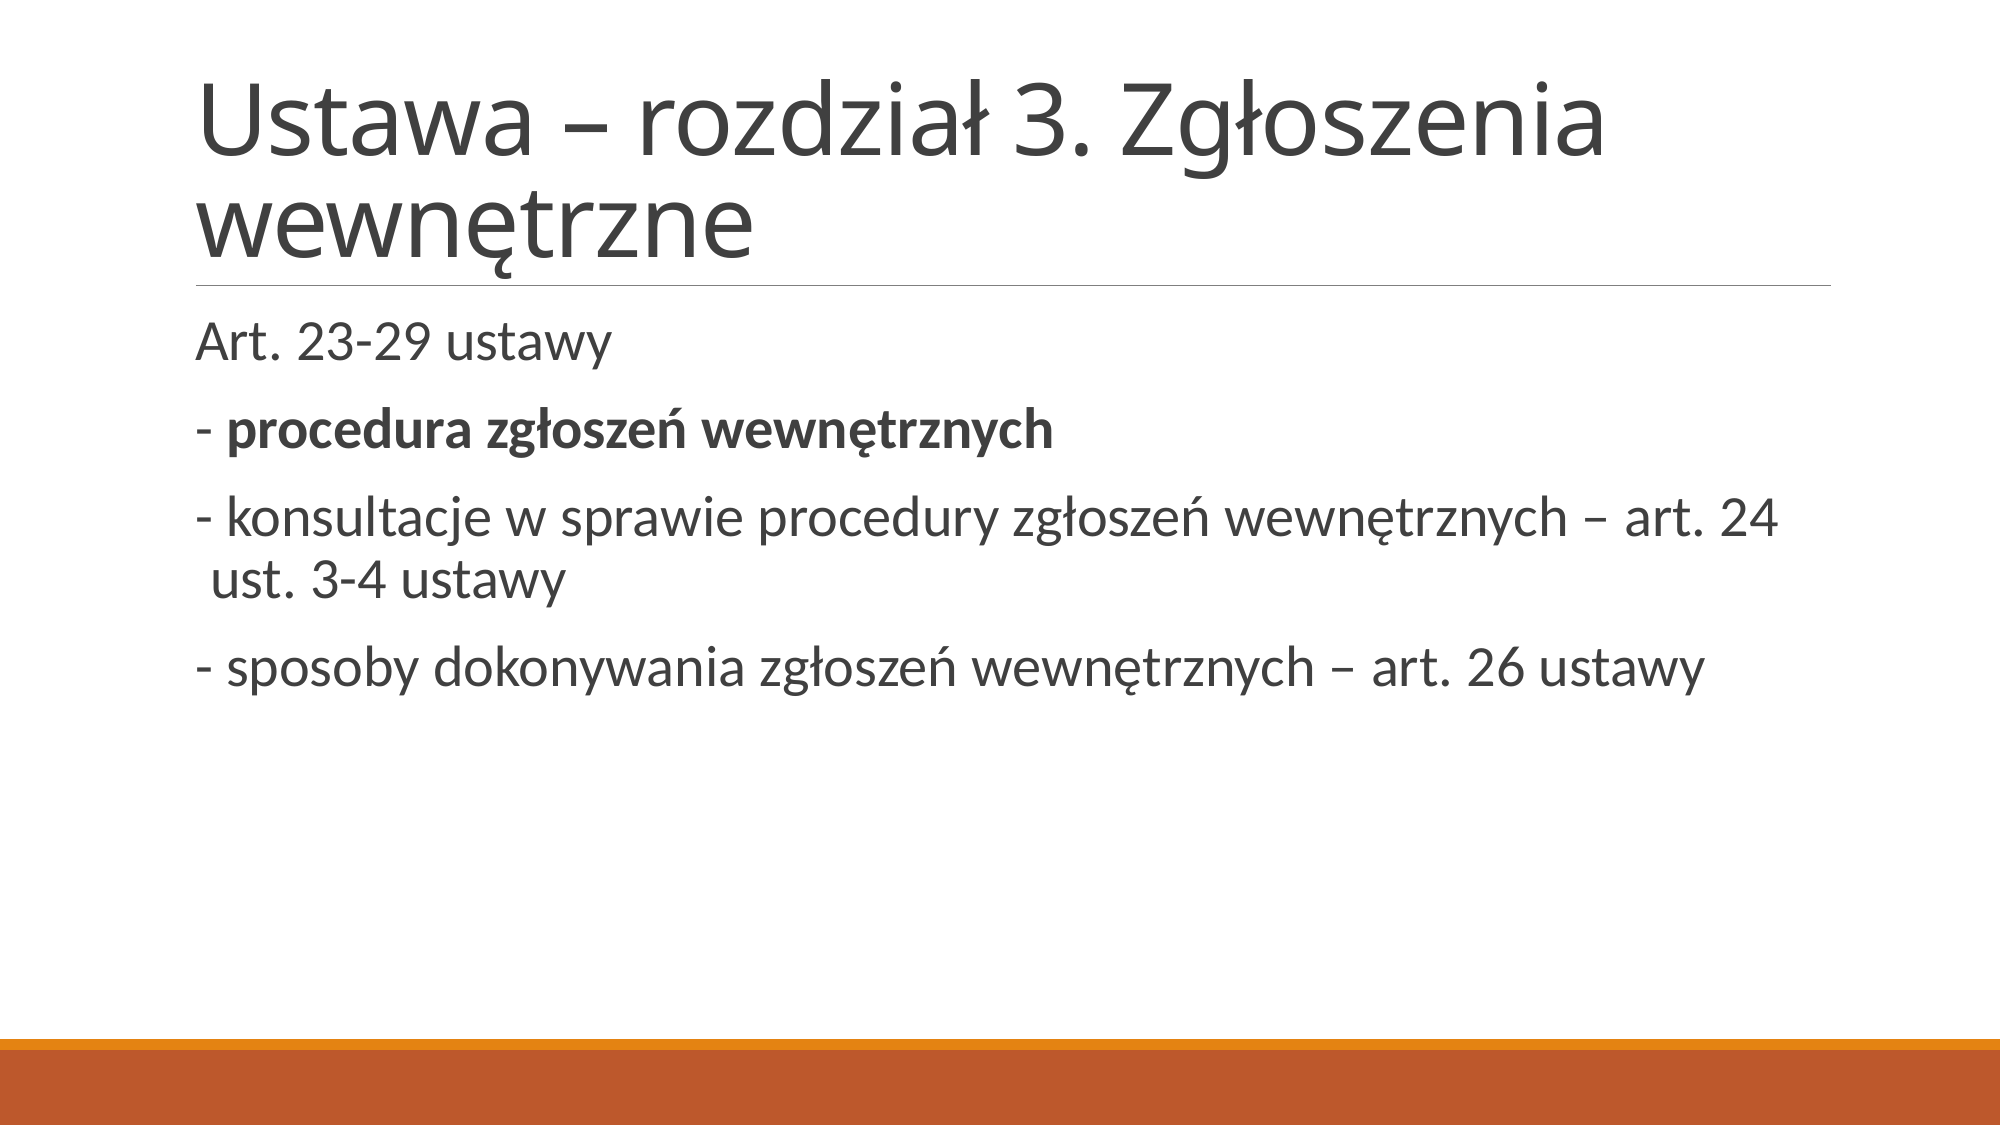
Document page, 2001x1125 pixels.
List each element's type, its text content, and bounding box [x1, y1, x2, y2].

title Ustawa – rozdział 3. Zgłoszenia wewnętrzne [180, 47, 1831, 286]
list Art. 23-29 ustawy - procedura zgłoszeń wewnętrznych - konsultacje w sprawie procedury zgłoszeń wewnętrznych – art. 24 ust. 3-4 ustawy - sposoby dokonywania zgłoszeń wewnętrznych – art. 26 ustawy [180, 302, 1831, 963]
